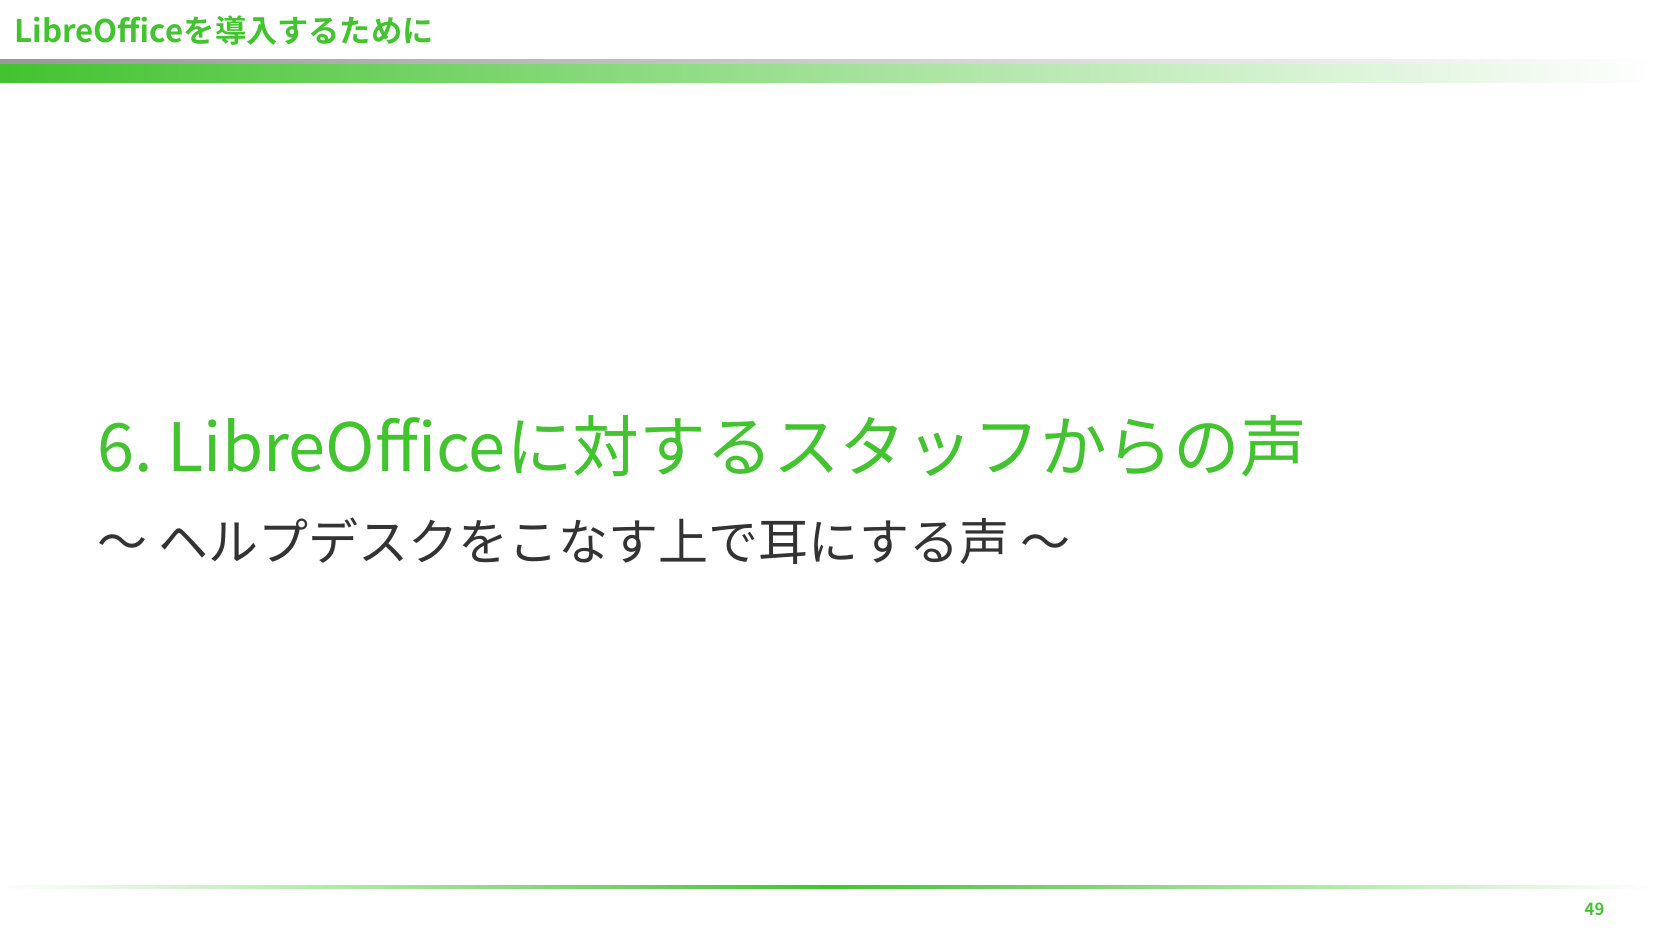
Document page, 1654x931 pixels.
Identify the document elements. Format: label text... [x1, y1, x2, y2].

text_box [0, 885, 1654, 889]
text_box [0, 59, 1654, 83]
text_box 6. LibreOfficeに対するスタッフからの声 〜 ヘルプデスクをこなす上で耳にする声 〜 [82, 129, 1565, 839]
text_box <番号> [1535, 888, 1654, 928]
text_box LibreOfficeを導入するために [0, 0, 1376, 59]
